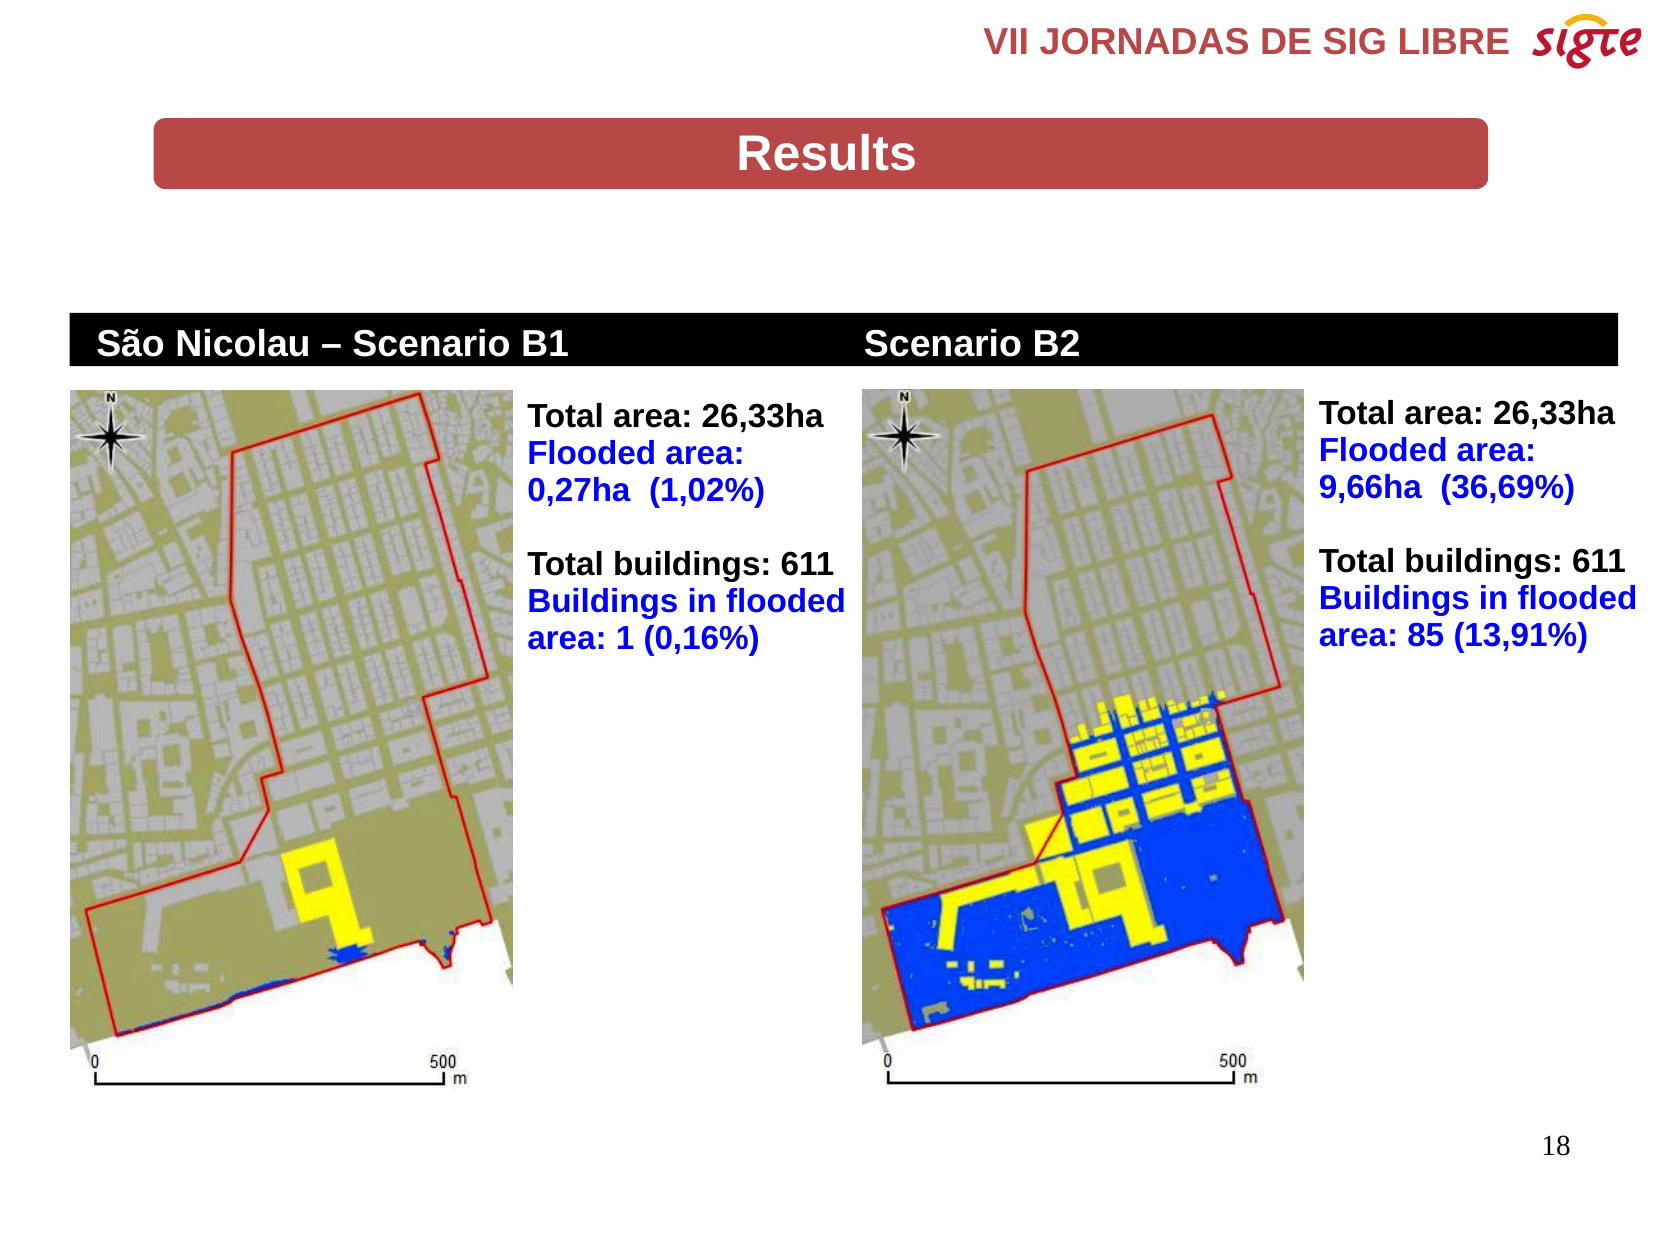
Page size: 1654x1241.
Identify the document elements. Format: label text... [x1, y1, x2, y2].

text_box Scenario B2 [849, 315, 1394, 374]
picture [862, 389, 1304, 1099]
text_box São Nicolau – Scenario B1 [81, 315, 626, 374]
text_box Total area: 26,33ha Flooded area: 9,66ha (36,69%) Total buildings: 611 Buildings in flooded area: 85 (13,91%) [1303, 387, 1654, 670]
text_box Total area: 26,33ha Flooded area: 0,27ha (1,02%) Total buildings: 611 Buildings in flooded area: 1 (0,16%) [512, 389, 863, 686]
text_box VII JORNADAS DE SIG LIBRE [968, 12, 1524, 71]
text_box [69, 312, 1619, 367]
picture [70, 390, 513, 1100]
picture [1528, 11, 1644, 71]
title Results [82, 49, 1571, 257]
